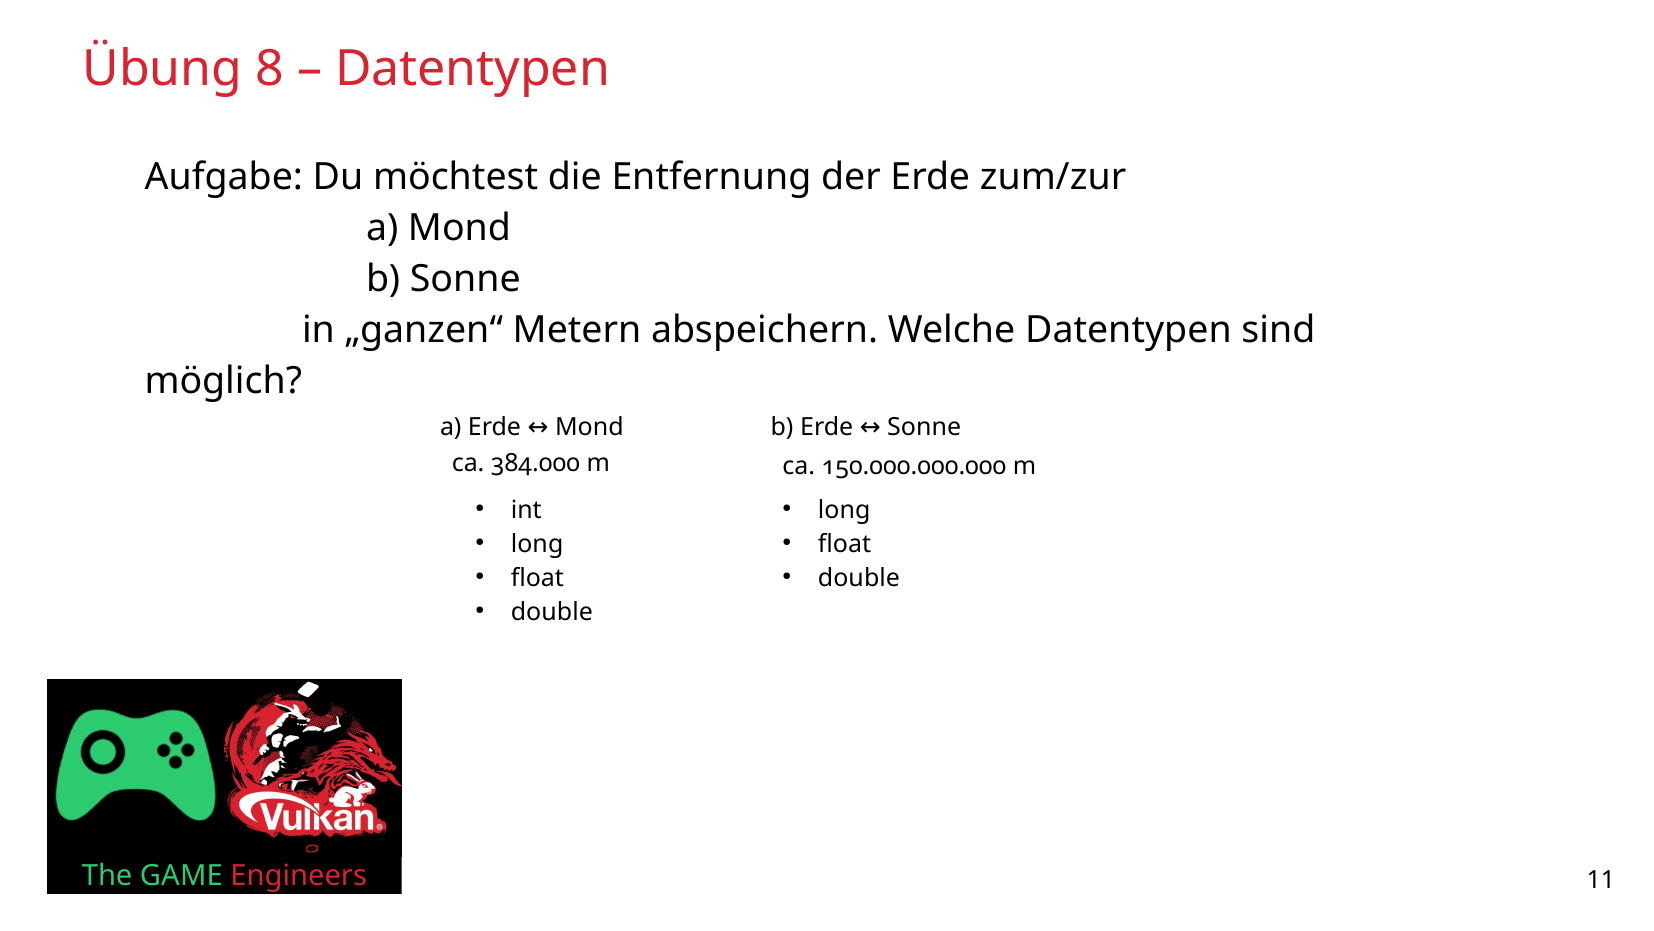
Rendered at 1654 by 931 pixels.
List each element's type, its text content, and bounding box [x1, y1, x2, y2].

text_box ca. 150.000.000.000 m [767, 440, 1063, 485]
text_box ca. 384.000 m [437, 437, 638, 482]
picture [47, 679, 402, 857]
text_box b) Erde ↔ Sonne [755, 401, 1075, 446]
text_box Aufgabe: Du möchtest die Entfernung der Erde zum/zur a) Mond b) Sonne in „ganzen“ Metern abspeichern. Welche Datentypen sind möglich? [129, 141, 1489, 333]
text_box long float double [767, 484, 969, 587]
text_box a) Erde ↔ Mond [425, 401, 745, 446]
text_box int long float double [460, 484, 662, 617]
title Übung 8 – Datentypen [82, 36, 1571, 96]
